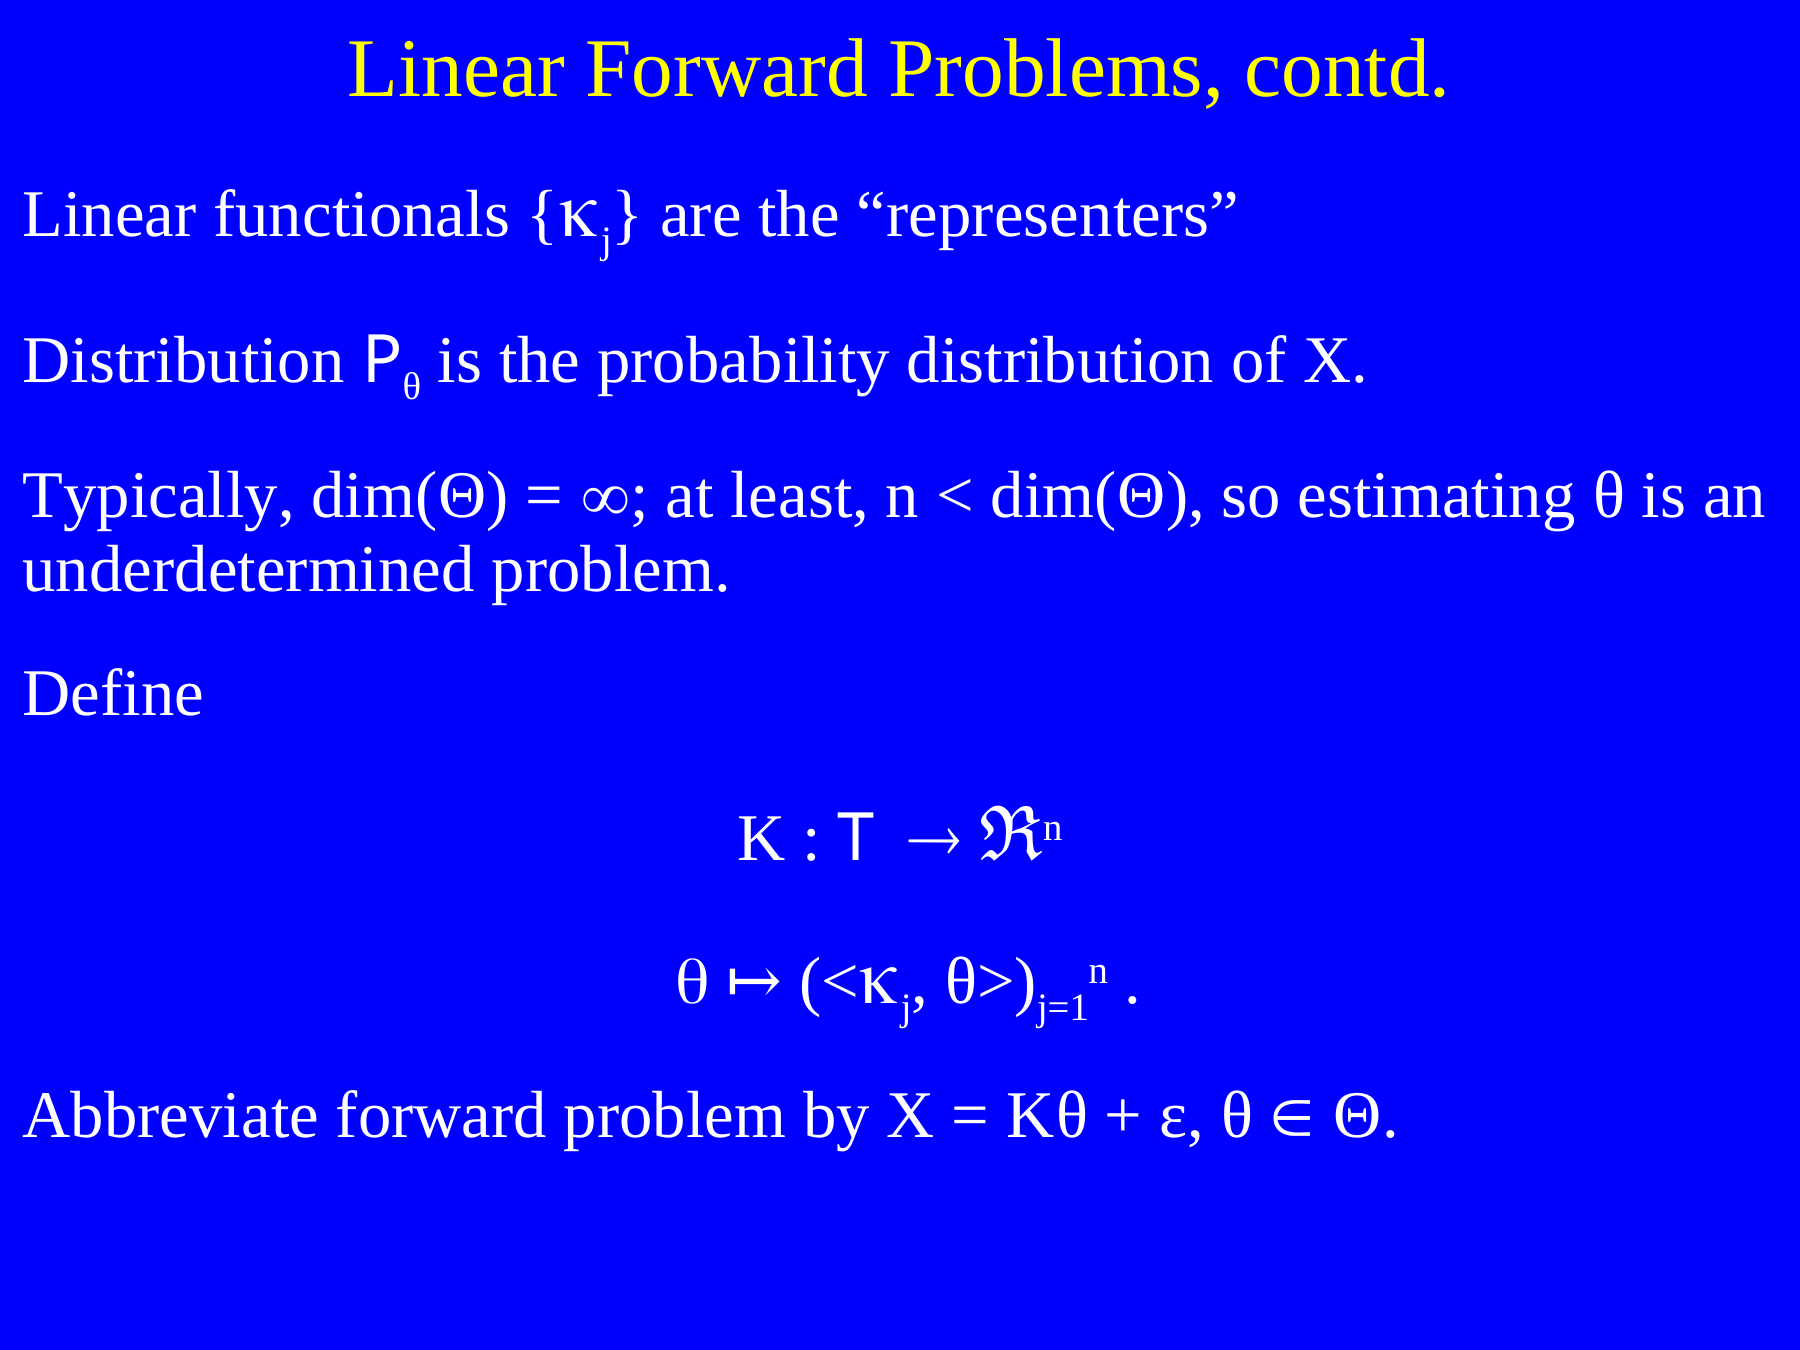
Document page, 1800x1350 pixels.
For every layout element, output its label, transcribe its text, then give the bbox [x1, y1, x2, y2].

title Linear Forward Problems, contd. [0, 0, 1800, 138]
list Linear functionals {j} are the “representers” Distribution Pθ is the probability distribution of X. Typically, dim(Θ) = ; at least, n < dim(Θ), so estimating θ is an underdetermined problem. Define K : T  ℜn  ↦ (<j, θ>)j=1n . Abbreviate forward problem by X = Kθ + ε, θ  Θ. [0, 165, 1800, 1350]
